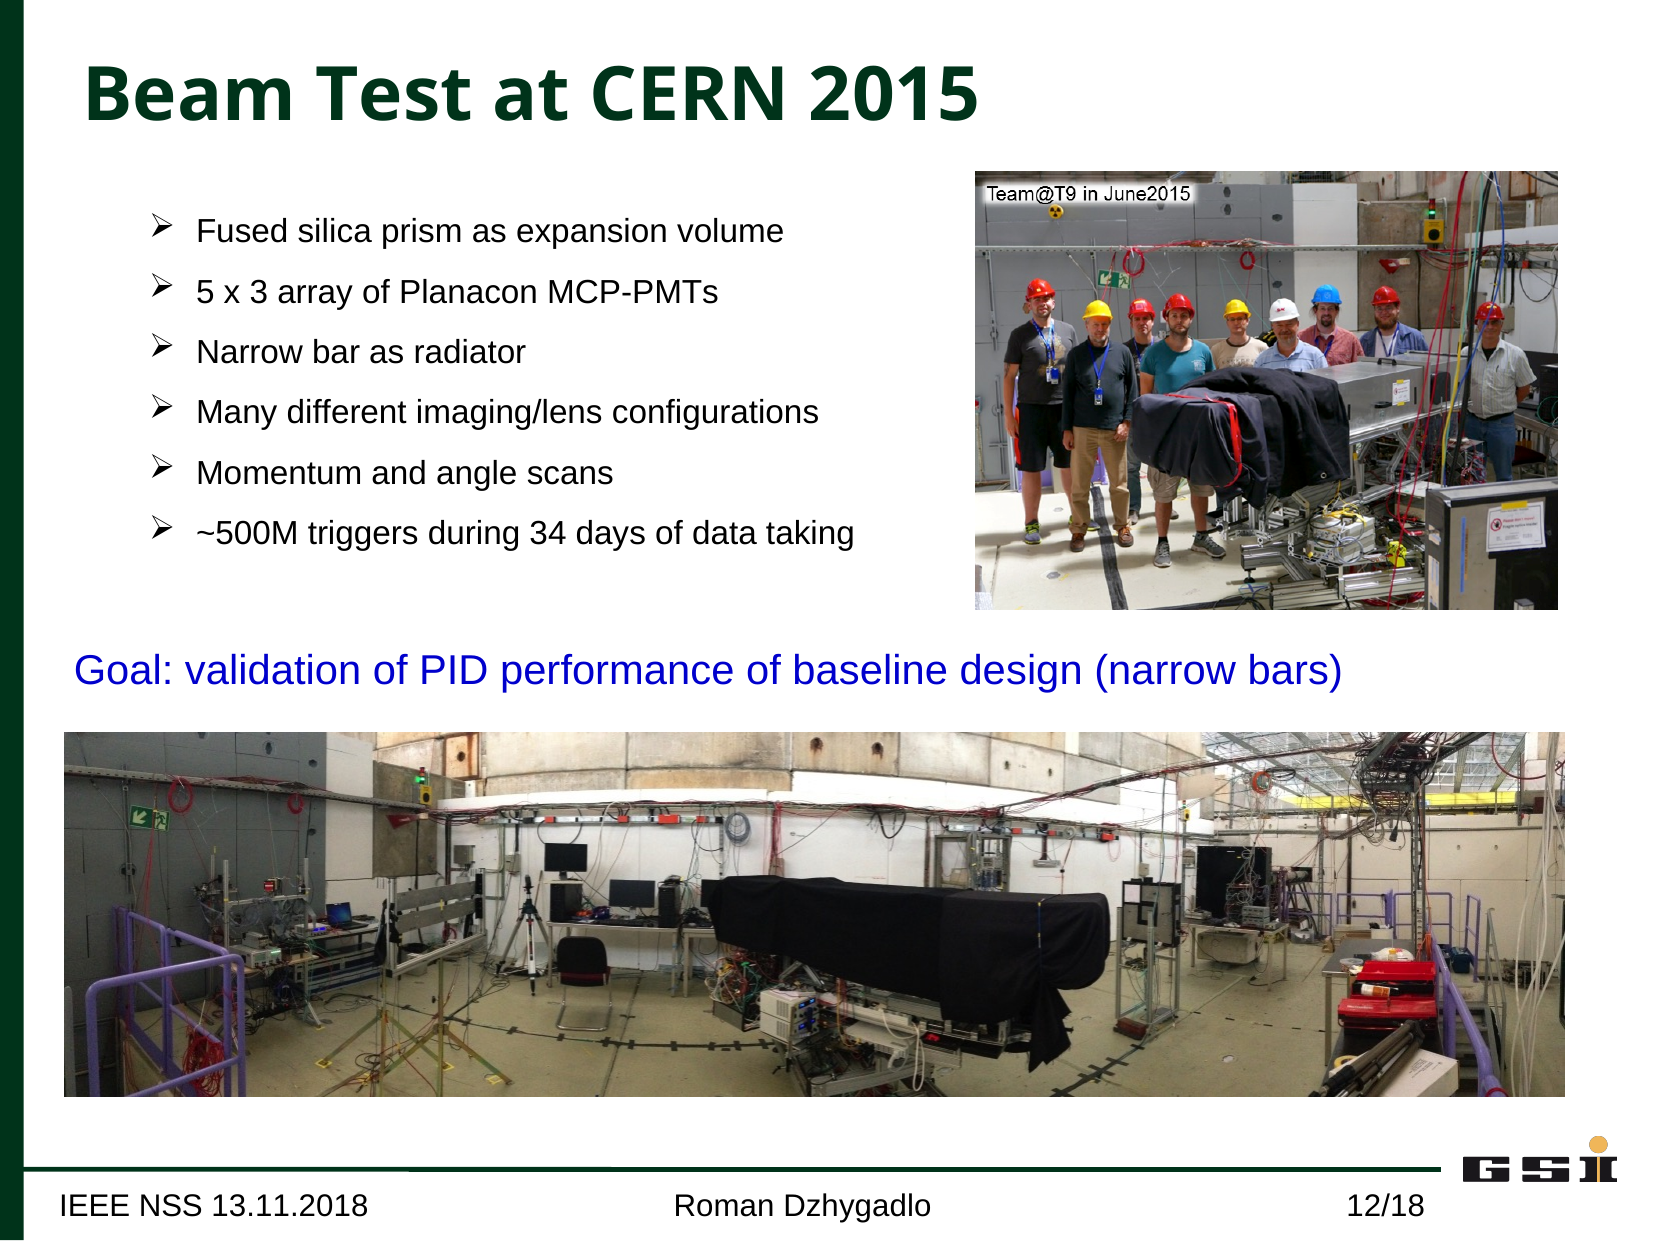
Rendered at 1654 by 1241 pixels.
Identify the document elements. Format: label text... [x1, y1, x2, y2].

title Beam Test at CERN 2015 [82, 11, 1571, 174]
text_box Fused silica prism as expansion volume 5 x 3 array of Planacon MCP-PMTs Narrow bar as radiator Many different imaging/lens configurations Momentum and angle scans ~500M triggers during 34 days of data taking [89, 141, 871, 559]
picture [975, 171, 1558, 610]
picture [64, 732, 1565, 1097]
text_box Goal: validation of PID performance of baseline design (narrow bars) [58, 625, 1558, 701]
picture [1463, 1136, 1617, 1182]
